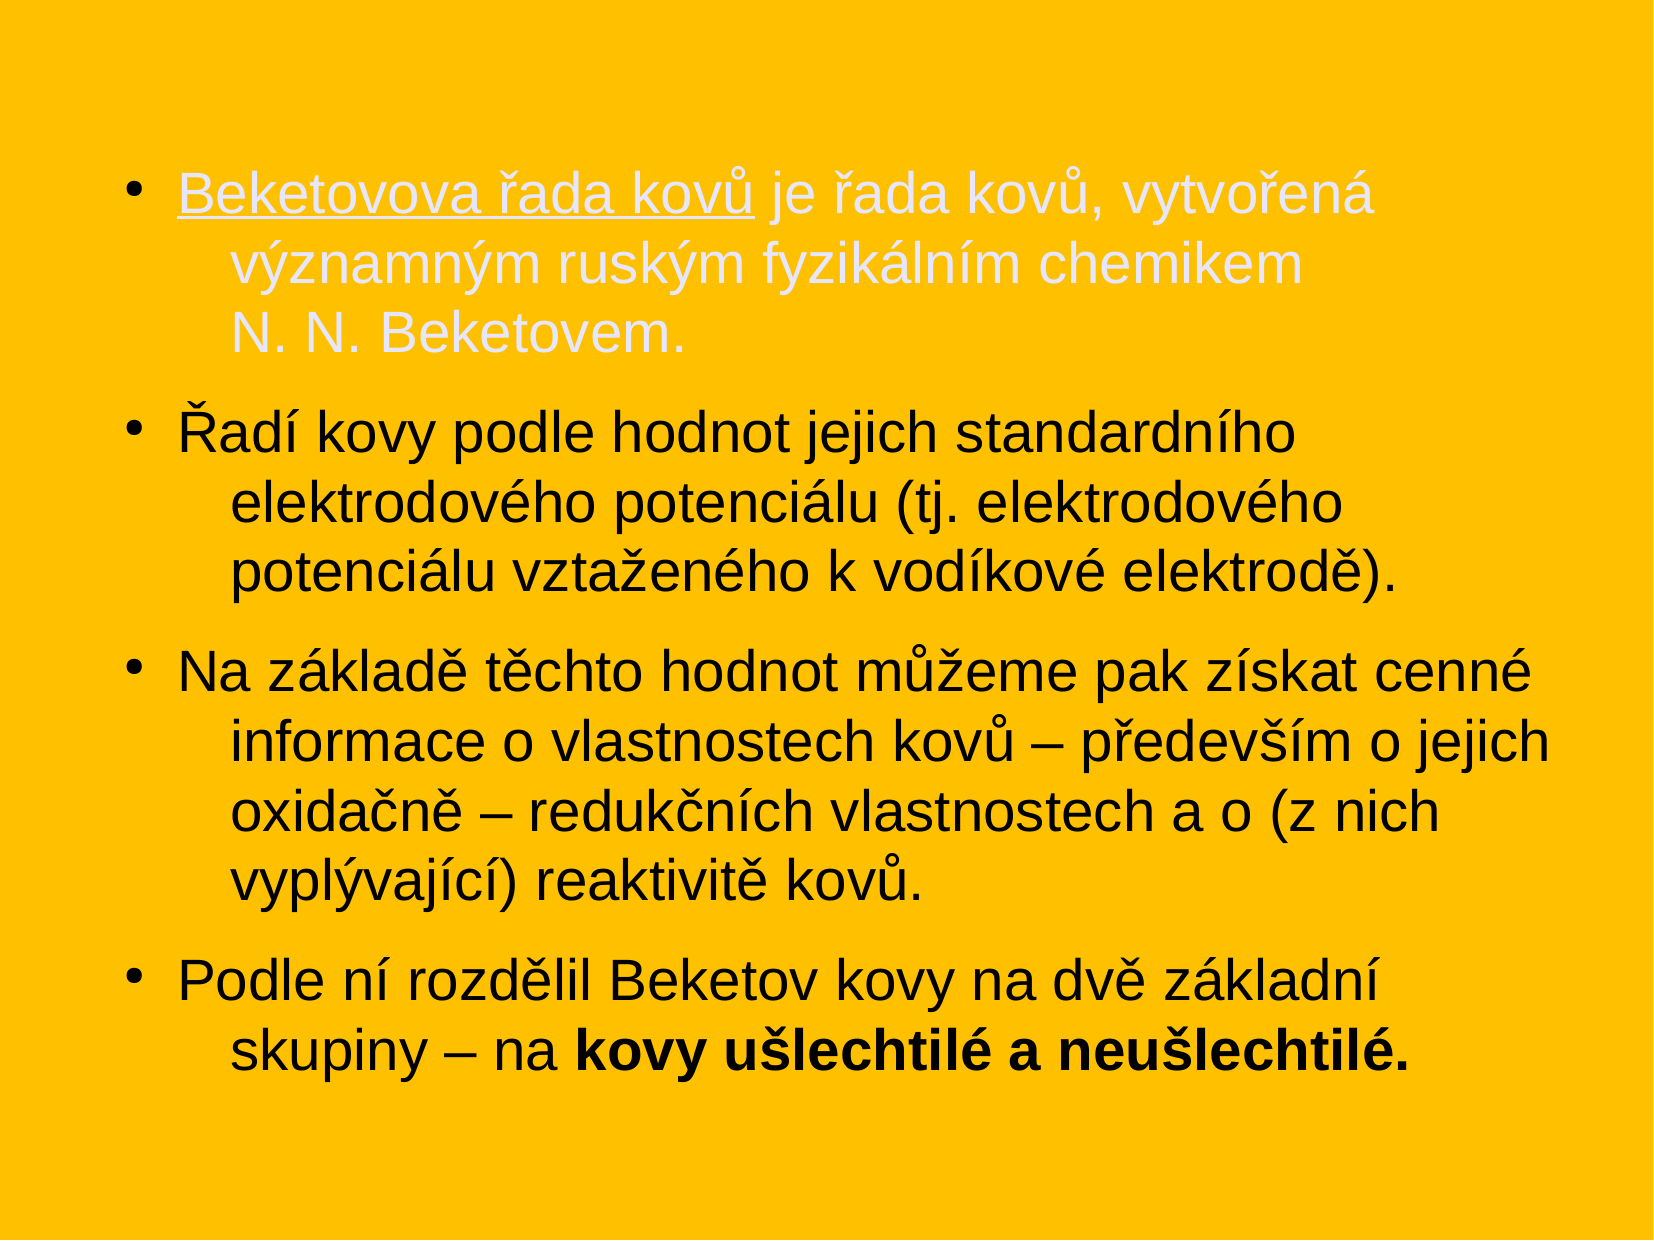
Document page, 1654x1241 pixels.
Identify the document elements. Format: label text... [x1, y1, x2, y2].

list Beketovova řada kovů je řada kovů, vytvořená významným ruským fyzikálním chemikem N. N. Beketovem. Řadí kovy podle hodnot jejich standardního elektrodového potenciálu (tj. elektrodového potenciálu vztaženého k vodíkové elektrodě). Na základě těchto hodnot můžeme pak získat cenné informace o vlastnostech kovů – především o jejich oxidačně – redukčních vlastnostech a o (z nich vyplývající) reaktivitě kovů. Podle ní rozdělil Beketov kovy na dvě základní skupiny – na kovy ušlechtilé a neušlechtilé. [88, 154, 1565, 1086]
